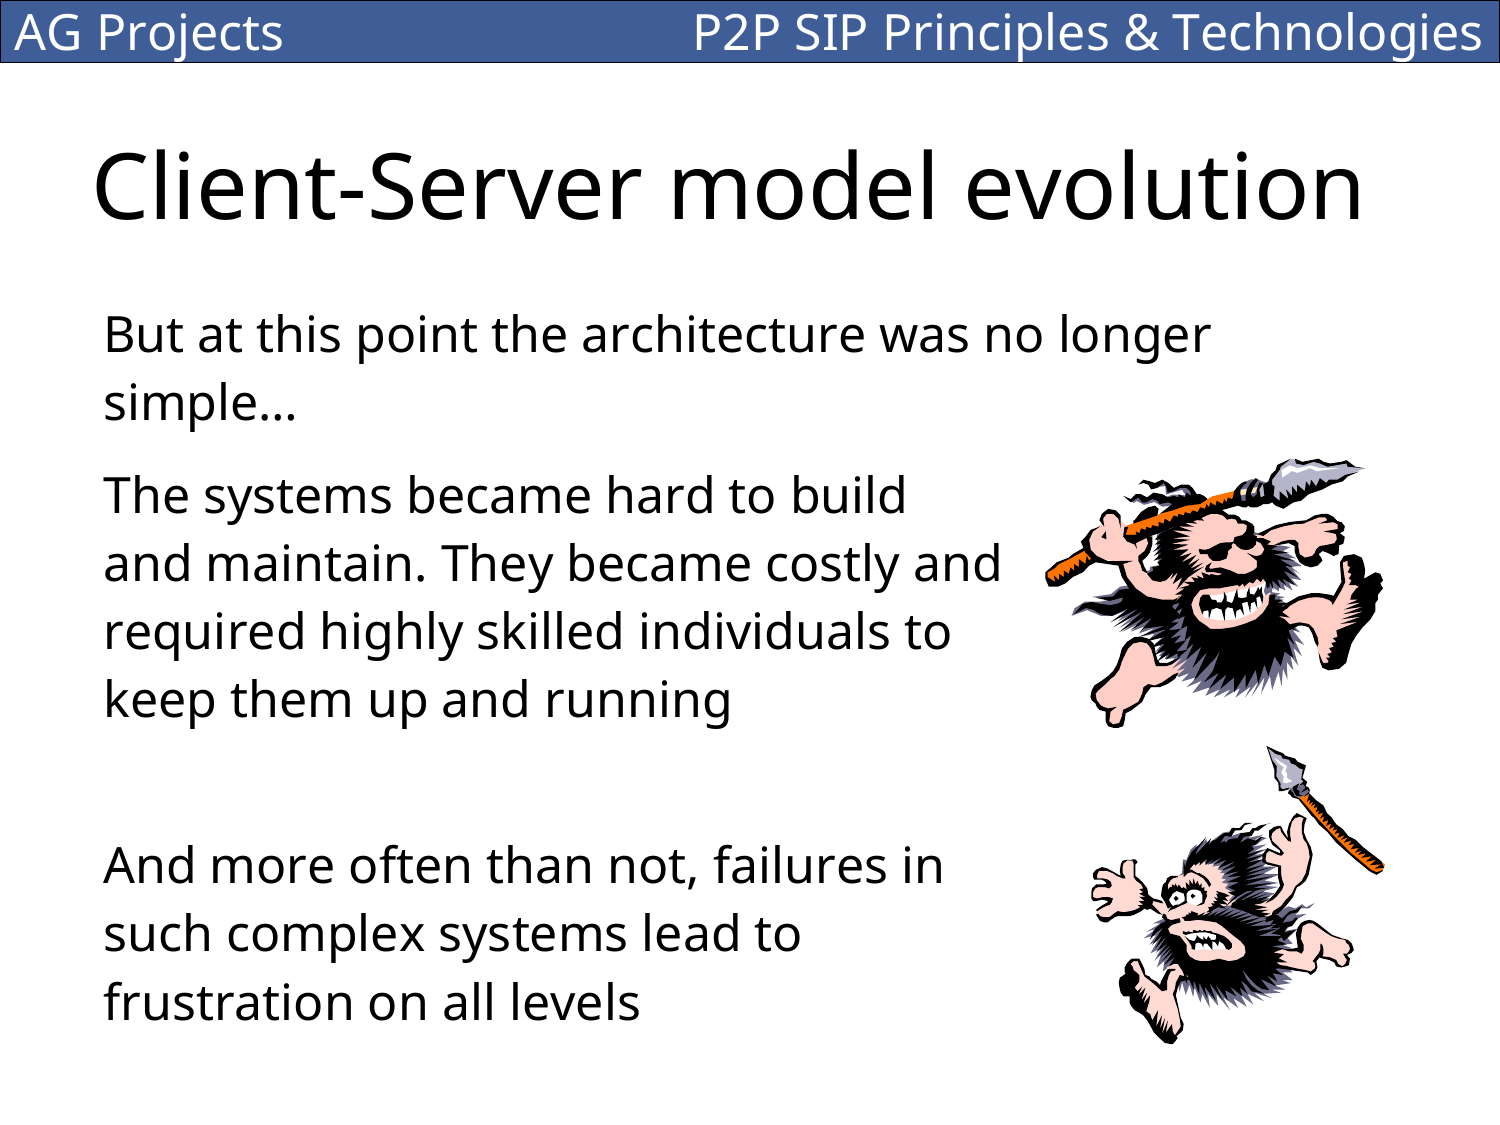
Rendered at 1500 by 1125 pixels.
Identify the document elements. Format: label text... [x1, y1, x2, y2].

picture [1045, 456, 1386, 731]
text_box And more often than not, failures in such complex systems lead to frustration on all levels [88, 822, 1022, 1043]
text_box Client-Server model evolution [76, 113, 1447, 244]
text_box The systems became hard to build and maintain. They became costly and required highly skilled individuals to keep them up and running [88, 452, 1022, 741]
picture [1091, 743, 1388, 1047]
text_box But at this point the architecture was no longer simple… [88, 290, 1412, 443]
